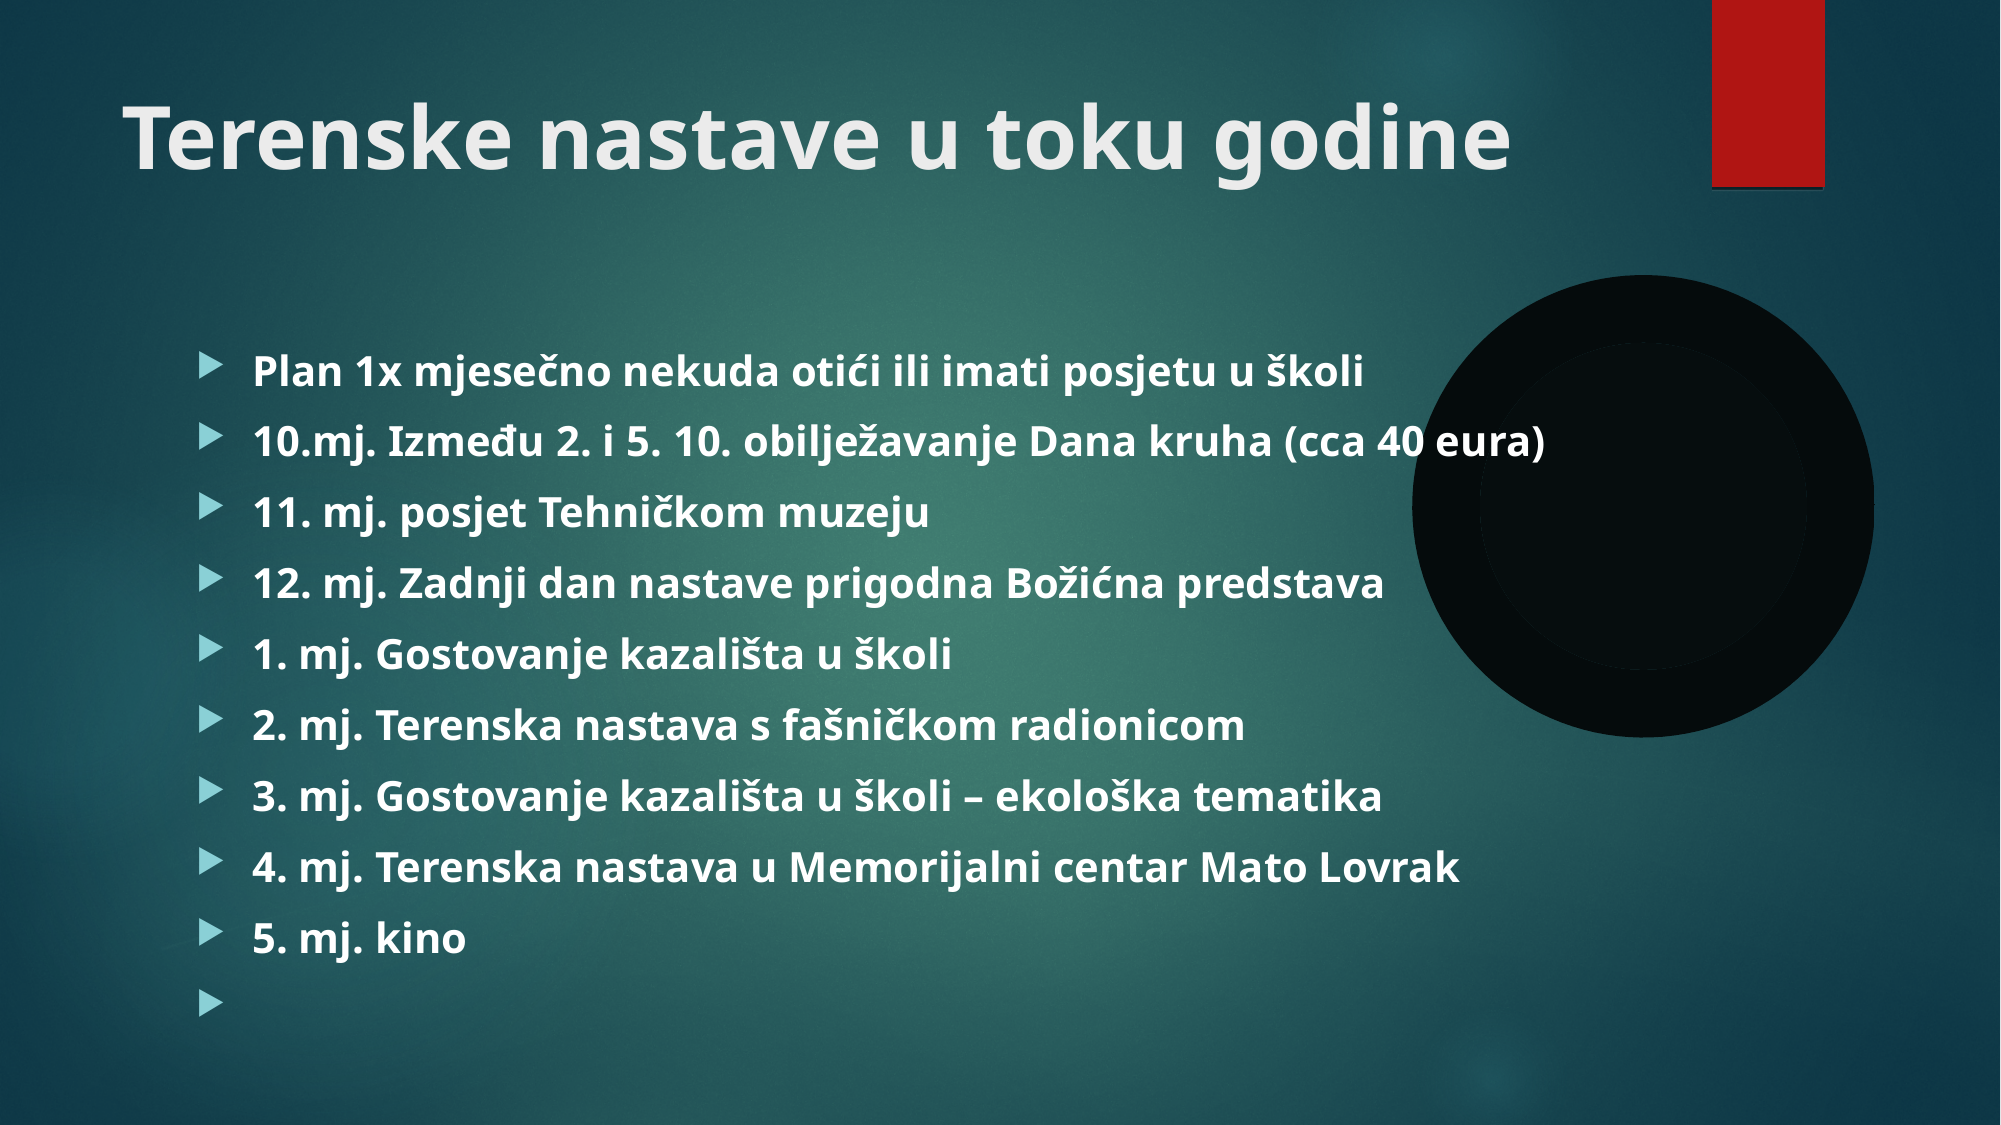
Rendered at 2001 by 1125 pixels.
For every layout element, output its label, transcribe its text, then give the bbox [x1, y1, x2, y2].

list Plan 1x mjesečno nekuda otići ili imati posjetu u školi 10.mj. Između 2. i 5. 10. obilježavanje Dana kruha (cca 40 eura) 11. mj. posjet Tehničkom muzeju 12. mj. Zadnji dan nastave prigodna Božićna predstava 1. mj. Gostovanje kazališta u školi 2. mj. Terenska nastava s fašničkom radionicom 3. mj. Gostovanje kazališta u školi – ekološka tematika 4. mj. Terenska nastava u Memorijalni centar Mato Lovrak 5. mj. kino [181, 336, 1649, 1026]
title Terenske nastave u toku godine [106, 74, 1649, 305]
